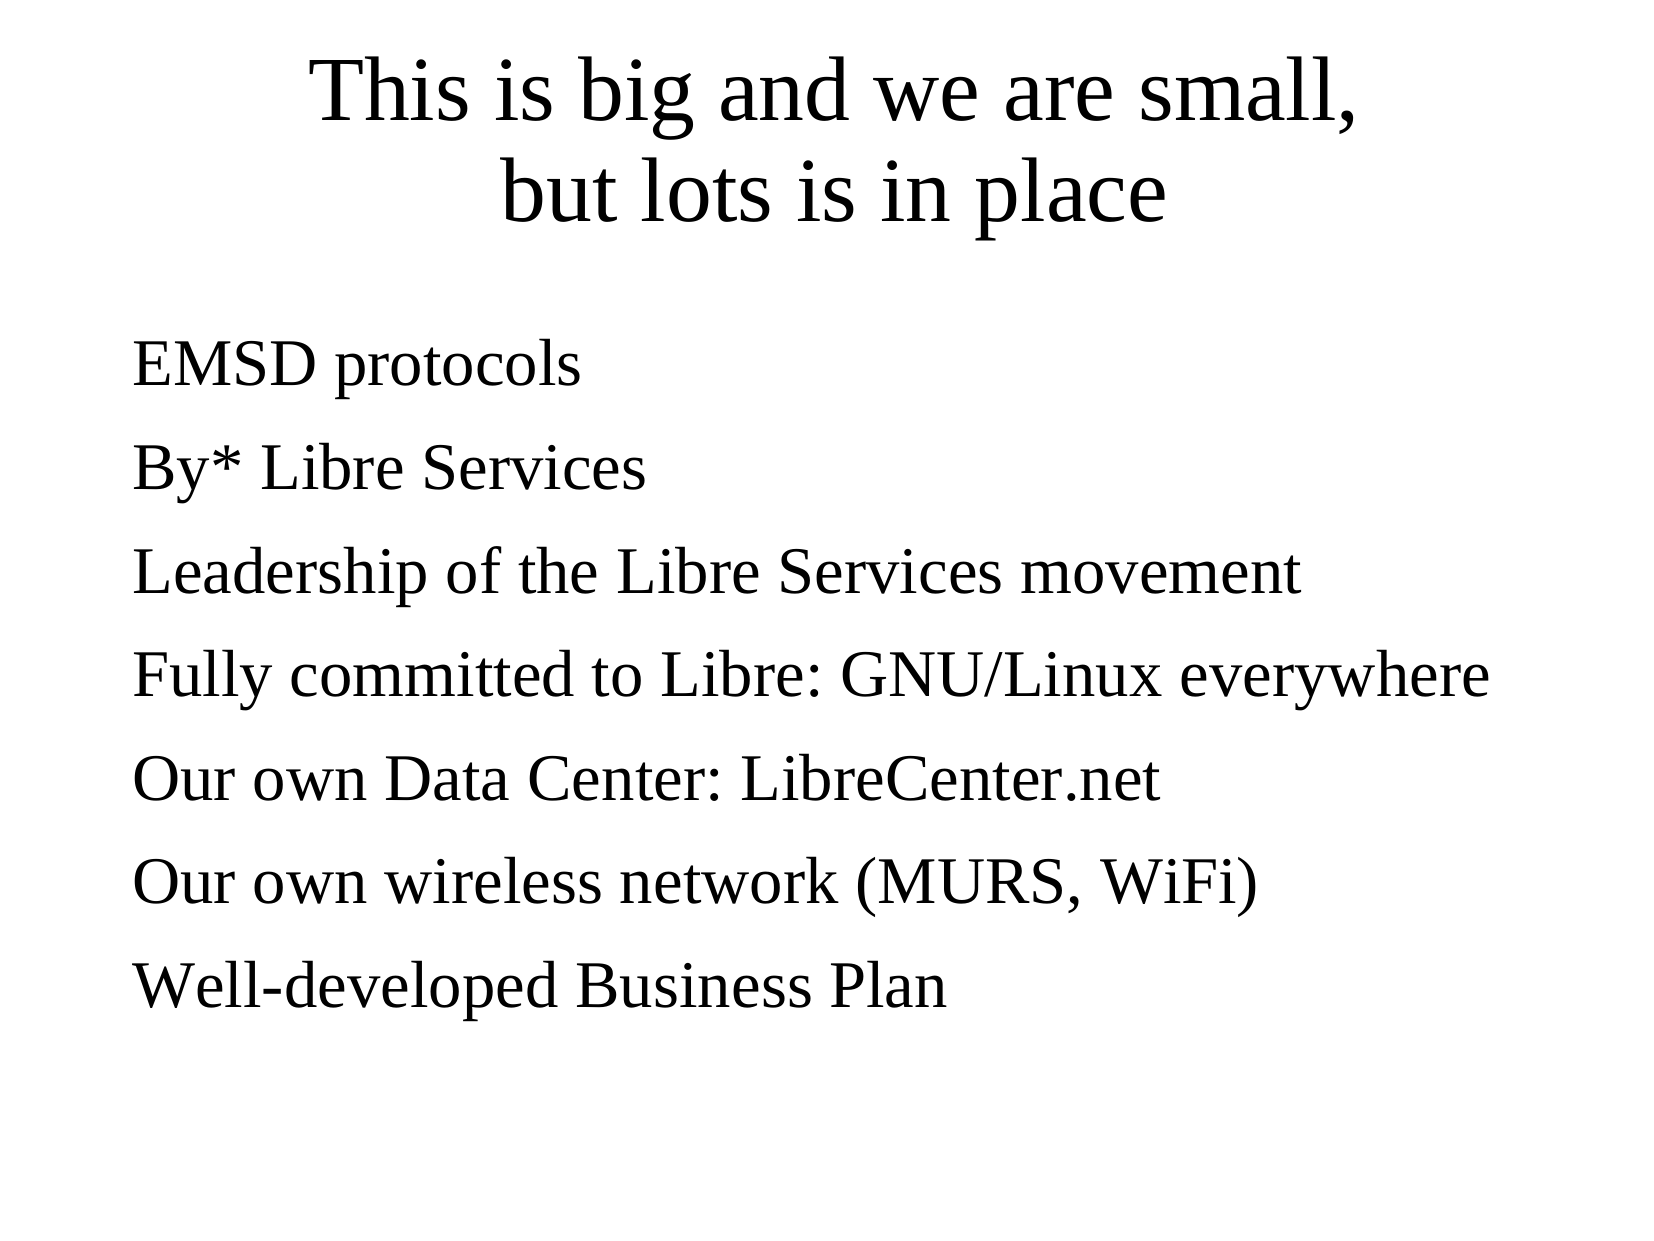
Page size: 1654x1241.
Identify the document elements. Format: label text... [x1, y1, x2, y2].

title This is big and we are small, but lots is in place [59, 24, 1611, 256]
list EMSD protocols By* Libre Services Leadership of the Libre Services movement Fully committed to Libre: GNU/Linux everywhere Our own Data Center: LibreCenter.net Our own wireless network (MURS, WiFi) Well-developed Business Plan [114, 326, 1561, 1108]
